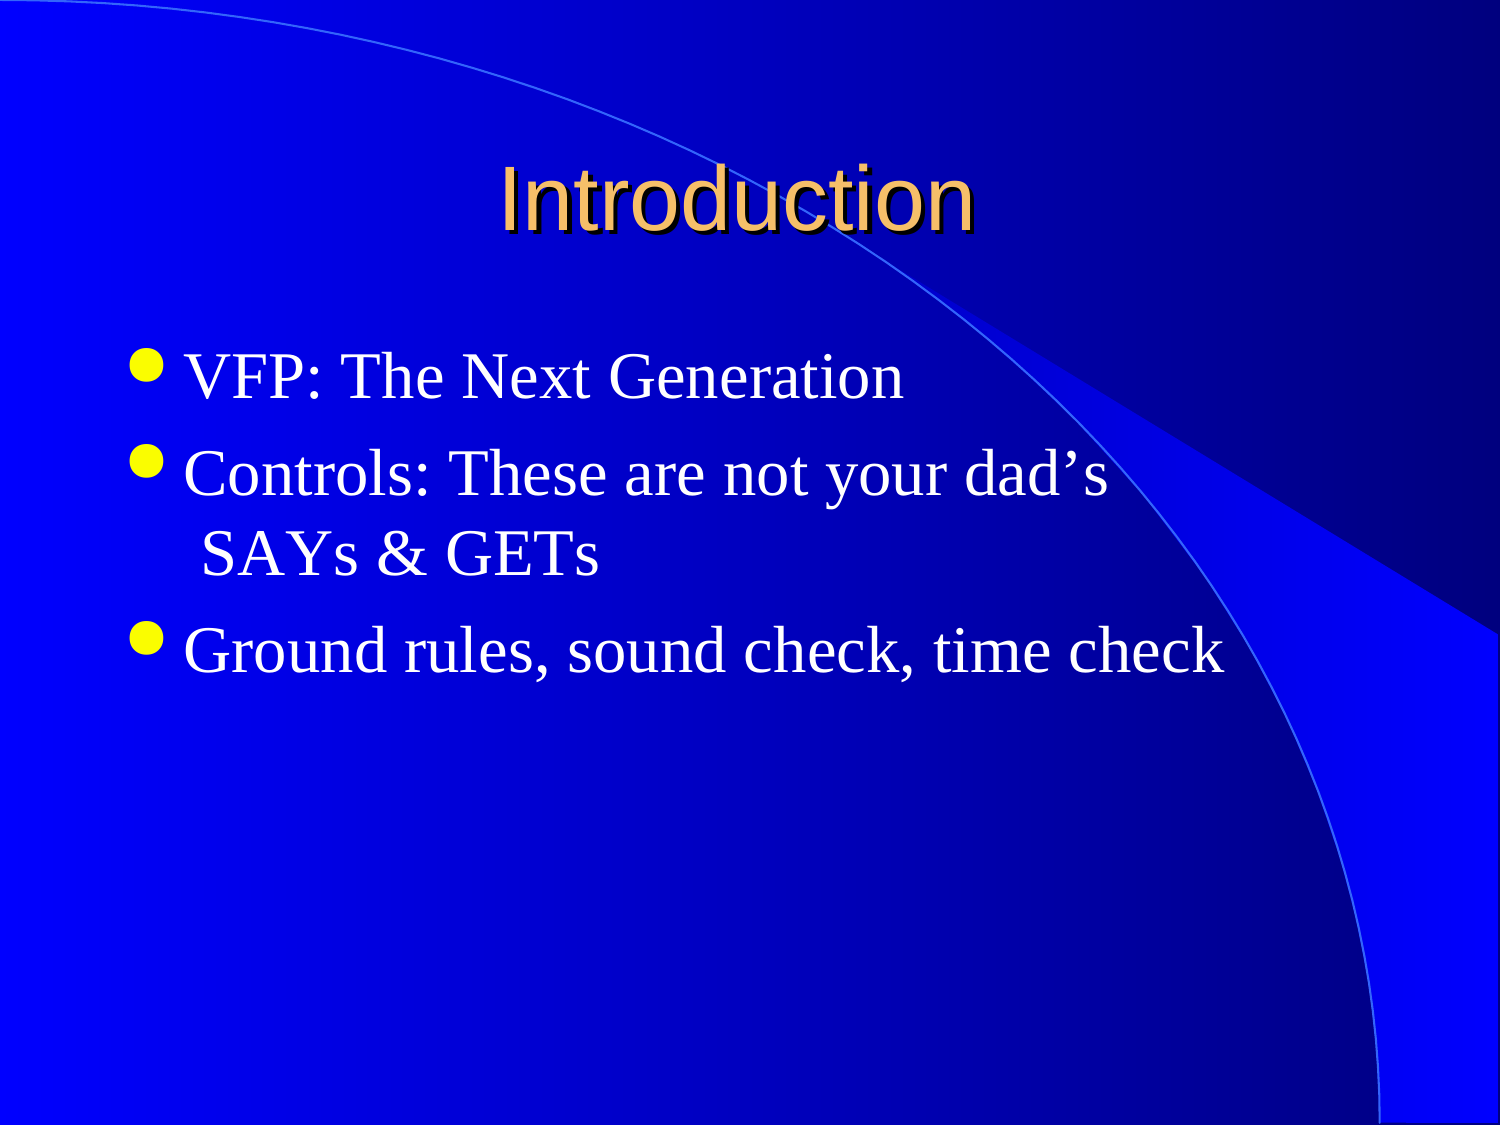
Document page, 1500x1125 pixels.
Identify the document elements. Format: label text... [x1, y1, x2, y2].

title Introduction [112, 99, 1388, 288]
list VFP: The Next Generation Controls: These are not your dad’s SAYs & GETs Ground rules, sound check, time check [112, 324, 1388, 1000]
